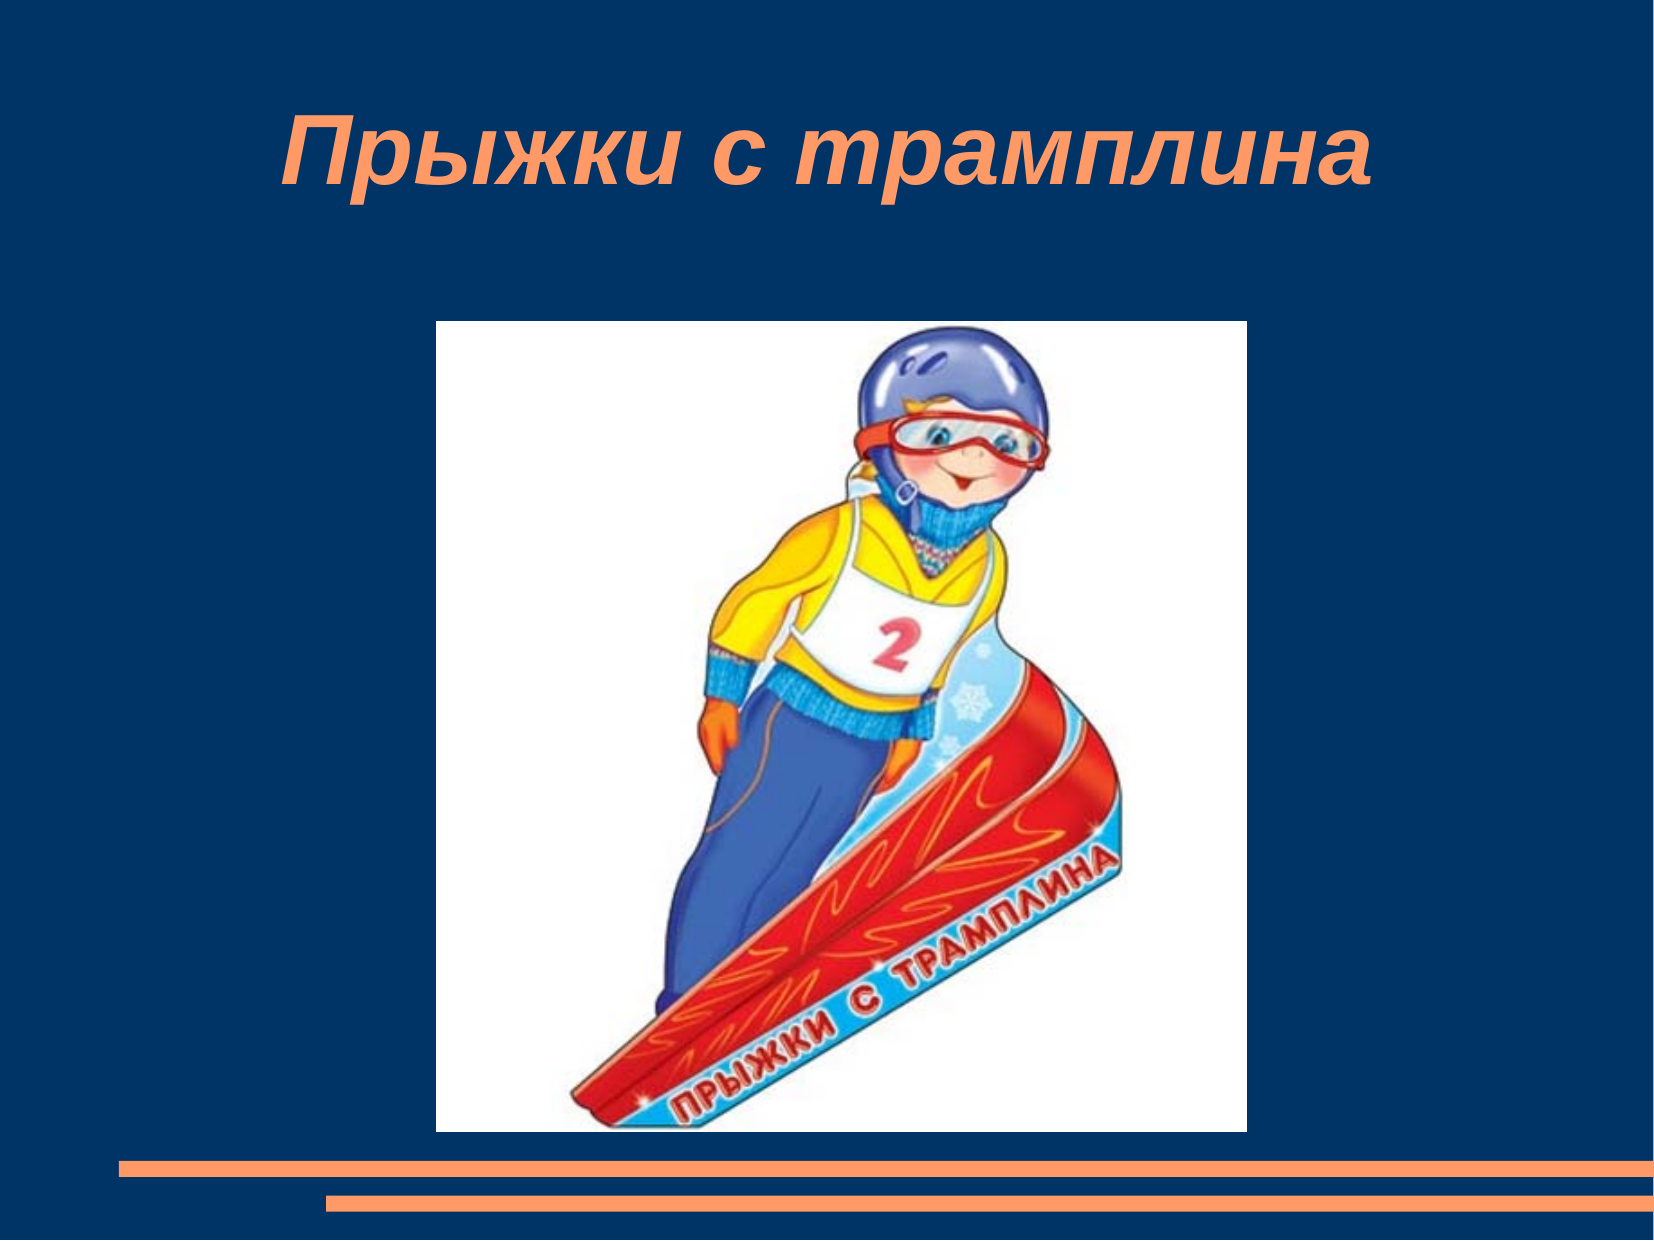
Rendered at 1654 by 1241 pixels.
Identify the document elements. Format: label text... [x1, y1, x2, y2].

title Прыжки с трамплина [121, 46, 1534, 254]
picture [436, 321, 1247, 1132]
